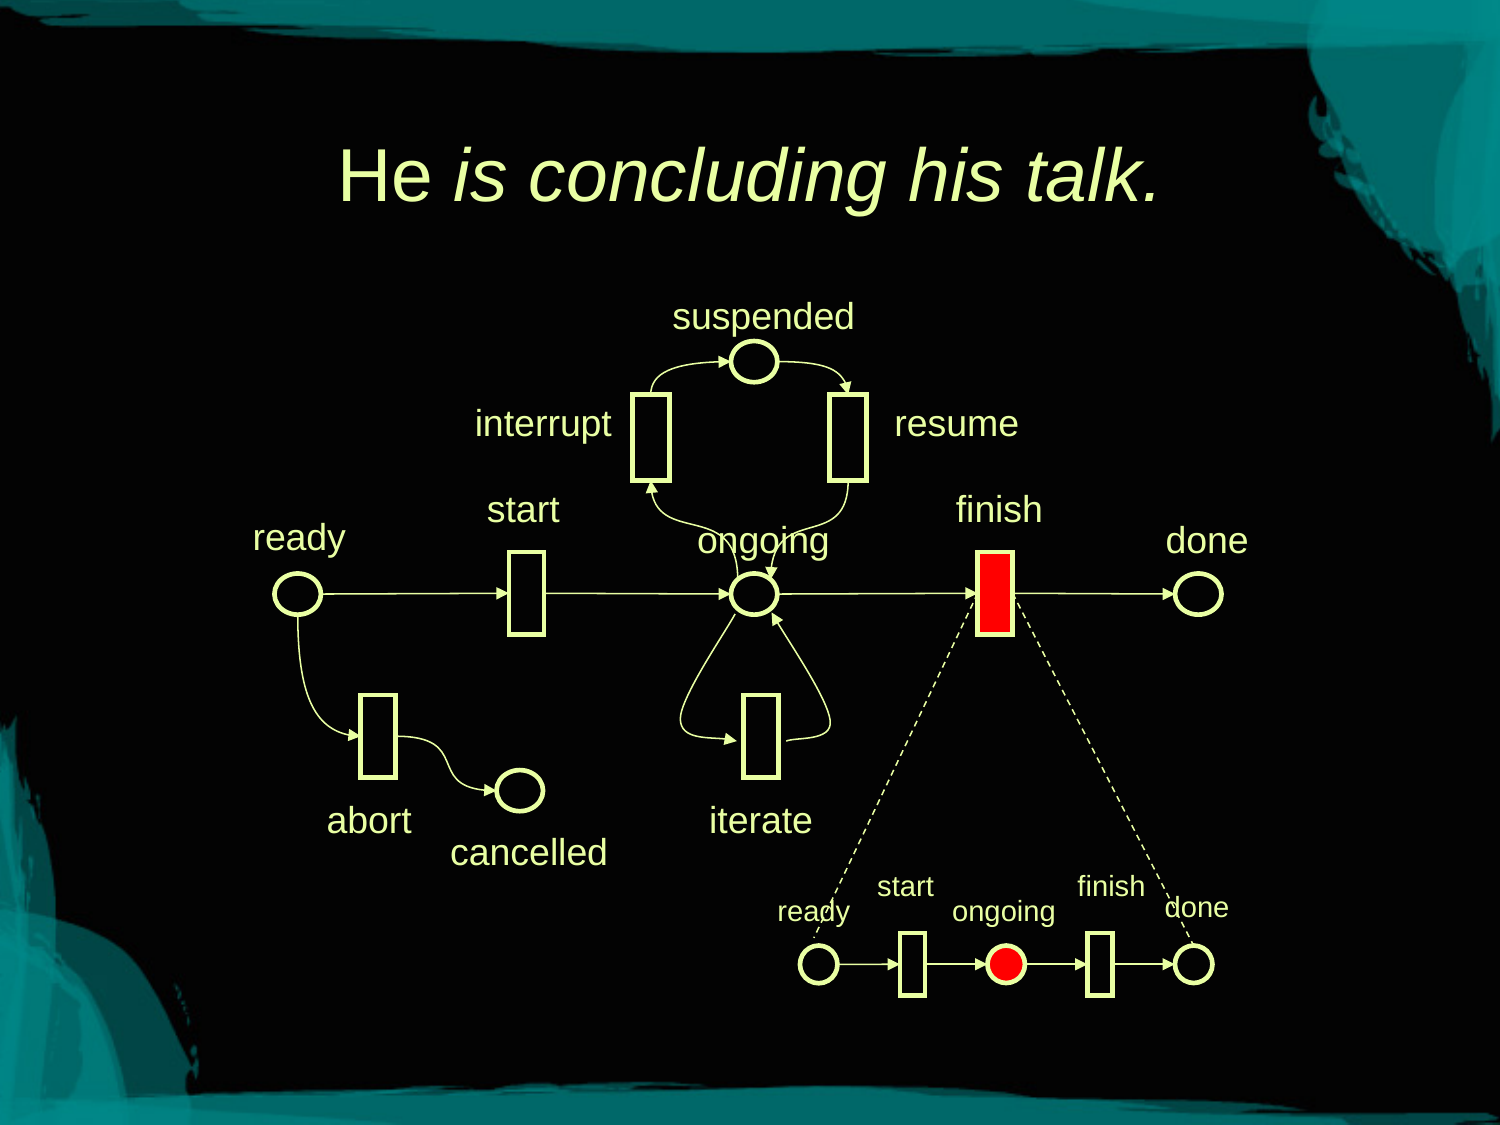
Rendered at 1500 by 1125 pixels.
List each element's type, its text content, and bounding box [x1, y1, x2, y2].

text_box ongoing [682, 512, 837, 570]
text_box ongoing [764, 535, 775, 551]
text_box [987, 945, 1025, 984]
text_box done [1149, 883, 1245, 932]
text_box interrupt [459, 394, 627, 453]
text_box start [472, 480, 575, 538]
text_box abort [311, 791, 427, 849]
text_box cancelled [435, 823, 623, 882]
picture [0, 0, 1500, 1125]
title He is concluding his talk. [112, 87, 1388, 263]
text_box suspended [657, 287, 870, 345]
text_box start [862, 862, 950, 911]
text_box resume [879, 394, 1034, 453]
text_box ongoing [682, 523, 736, 570]
text_box ongoing [937, 887, 1072, 936]
text_box finish [941, 480, 1058, 538]
text_box done [1150, 512, 1264, 570]
text_box finish [1062, 862, 1161, 911]
text_box ongoing [773, 512, 845, 570]
text_box iterate [694, 791, 828, 849]
text_box [977, 552, 1013, 635]
text_box ready [237, 509, 361, 567]
text_box ready [762, 887, 866, 936]
